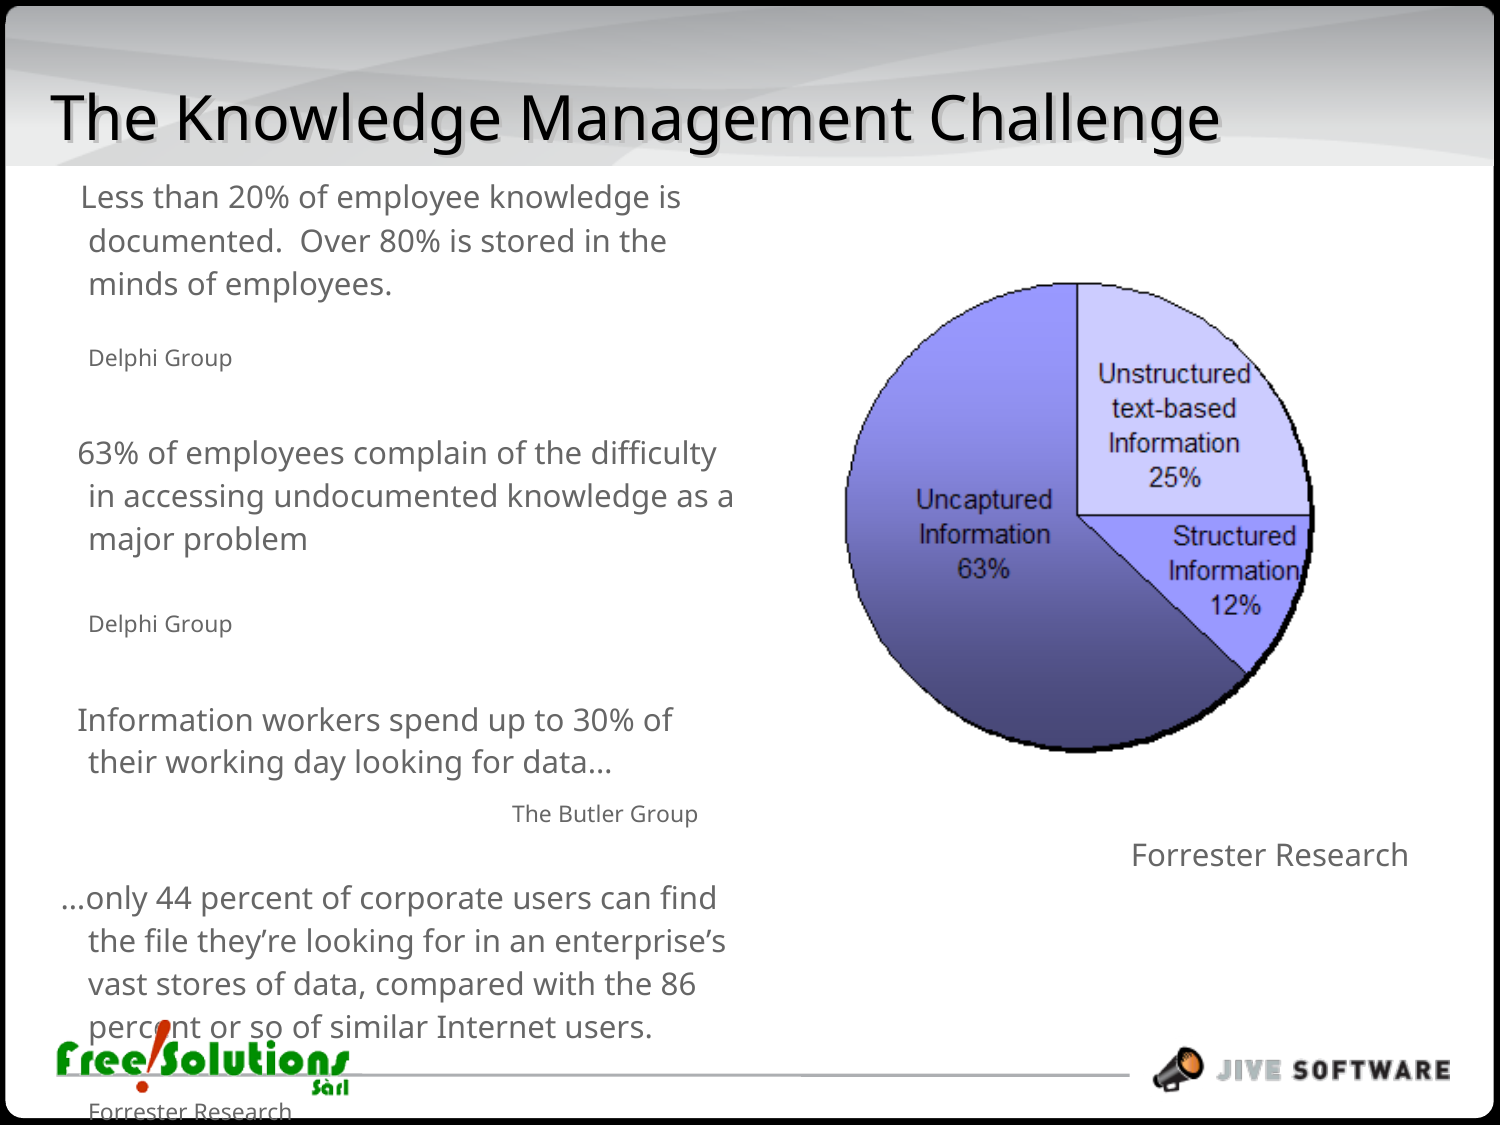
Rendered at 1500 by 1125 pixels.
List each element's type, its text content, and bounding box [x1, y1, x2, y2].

picture [1142, 1035, 1450, 1105]
text_box The Knowledge Management Challenge [50, 50, 1407, 176]
picture [800, 274, 1388, 770]
text_box Forrester Research [1038, 824, 1425, 883]
picture [55, 1017, 351, 1099]
text_box Less than 20% of employee knowledge is documented. Over 80% is stored in the minds of employees. Delphi Group 63% of employees complain of the difficulty in accessing undocumented knowledge as a major problem Delphi Group Information workers spend up to 30% of their working day looking for data… The Butler Group …only 44 percent of corporate users can find the file they’re looking for in an enterprise’s vast stores of data, compared with the 86 percent or so of similar Internet users. Forrester Research [37, 163, 763, 1125]
picture [6, 6, 1494, 166]
